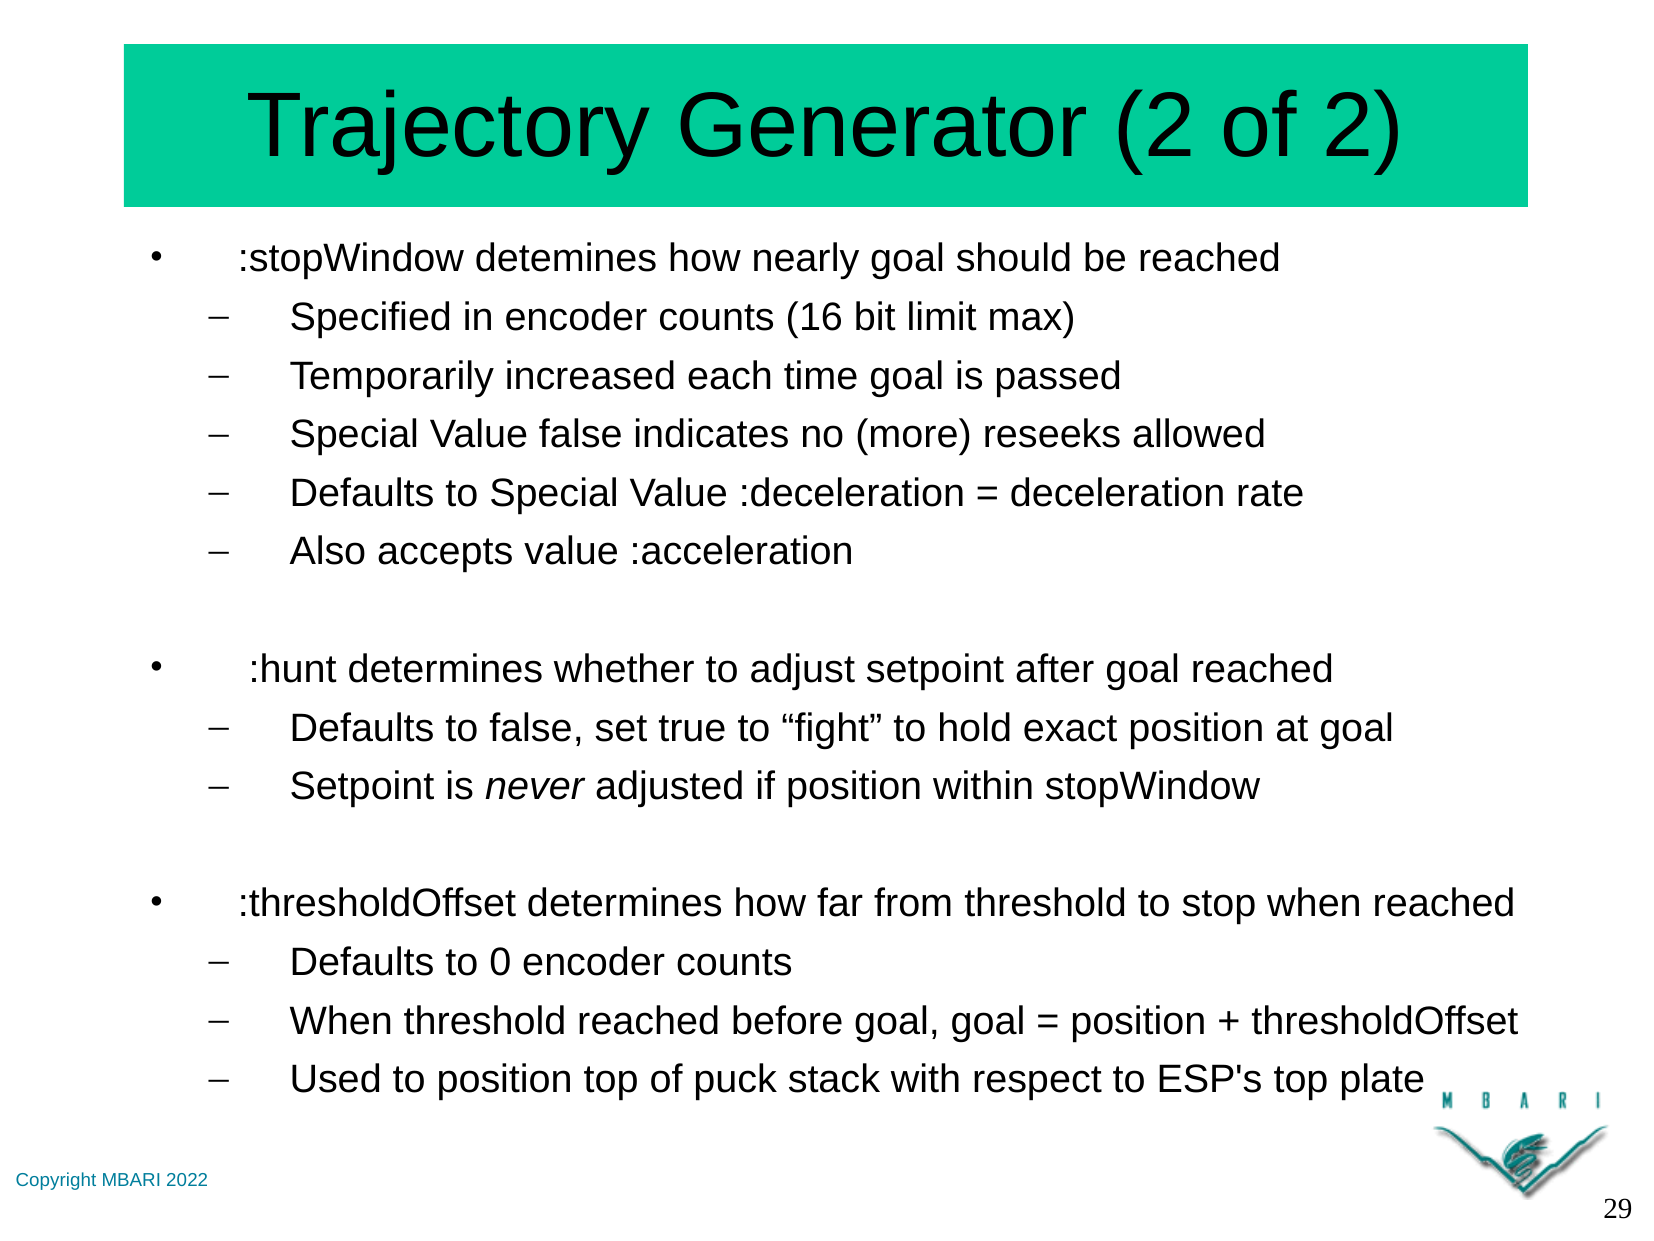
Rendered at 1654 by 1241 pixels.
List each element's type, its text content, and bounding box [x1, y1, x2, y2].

picture [1426, 1091, 1613, 1200]
list :stopWindow detemines how nearly goal should be reached Specified in encoder counts (16 bit limit max) Temporarily increased each time goal is passed Special Value false indicates no (more) reseeks allowed Defaults to Special Value :deceleration = deceleration rate Also accepts value :acceleration :hunt determines whether to adjust setpoint after goal reached Defaults to false, set true to “fight” to hold exact position at goal Setpoint is never adjusted if position within stopWindow :thresholdOffset determines how far from threshold to stop when reached Defaults to 0 encoder counts When threshold reached before goal, goal = position + thresholdOffset Used to position top of puck stack with respect to ESP's top plate [134, 224, 1539, 1135]
title Trajectory Generator (2 of 2) [123, 44, 1528, 207]
